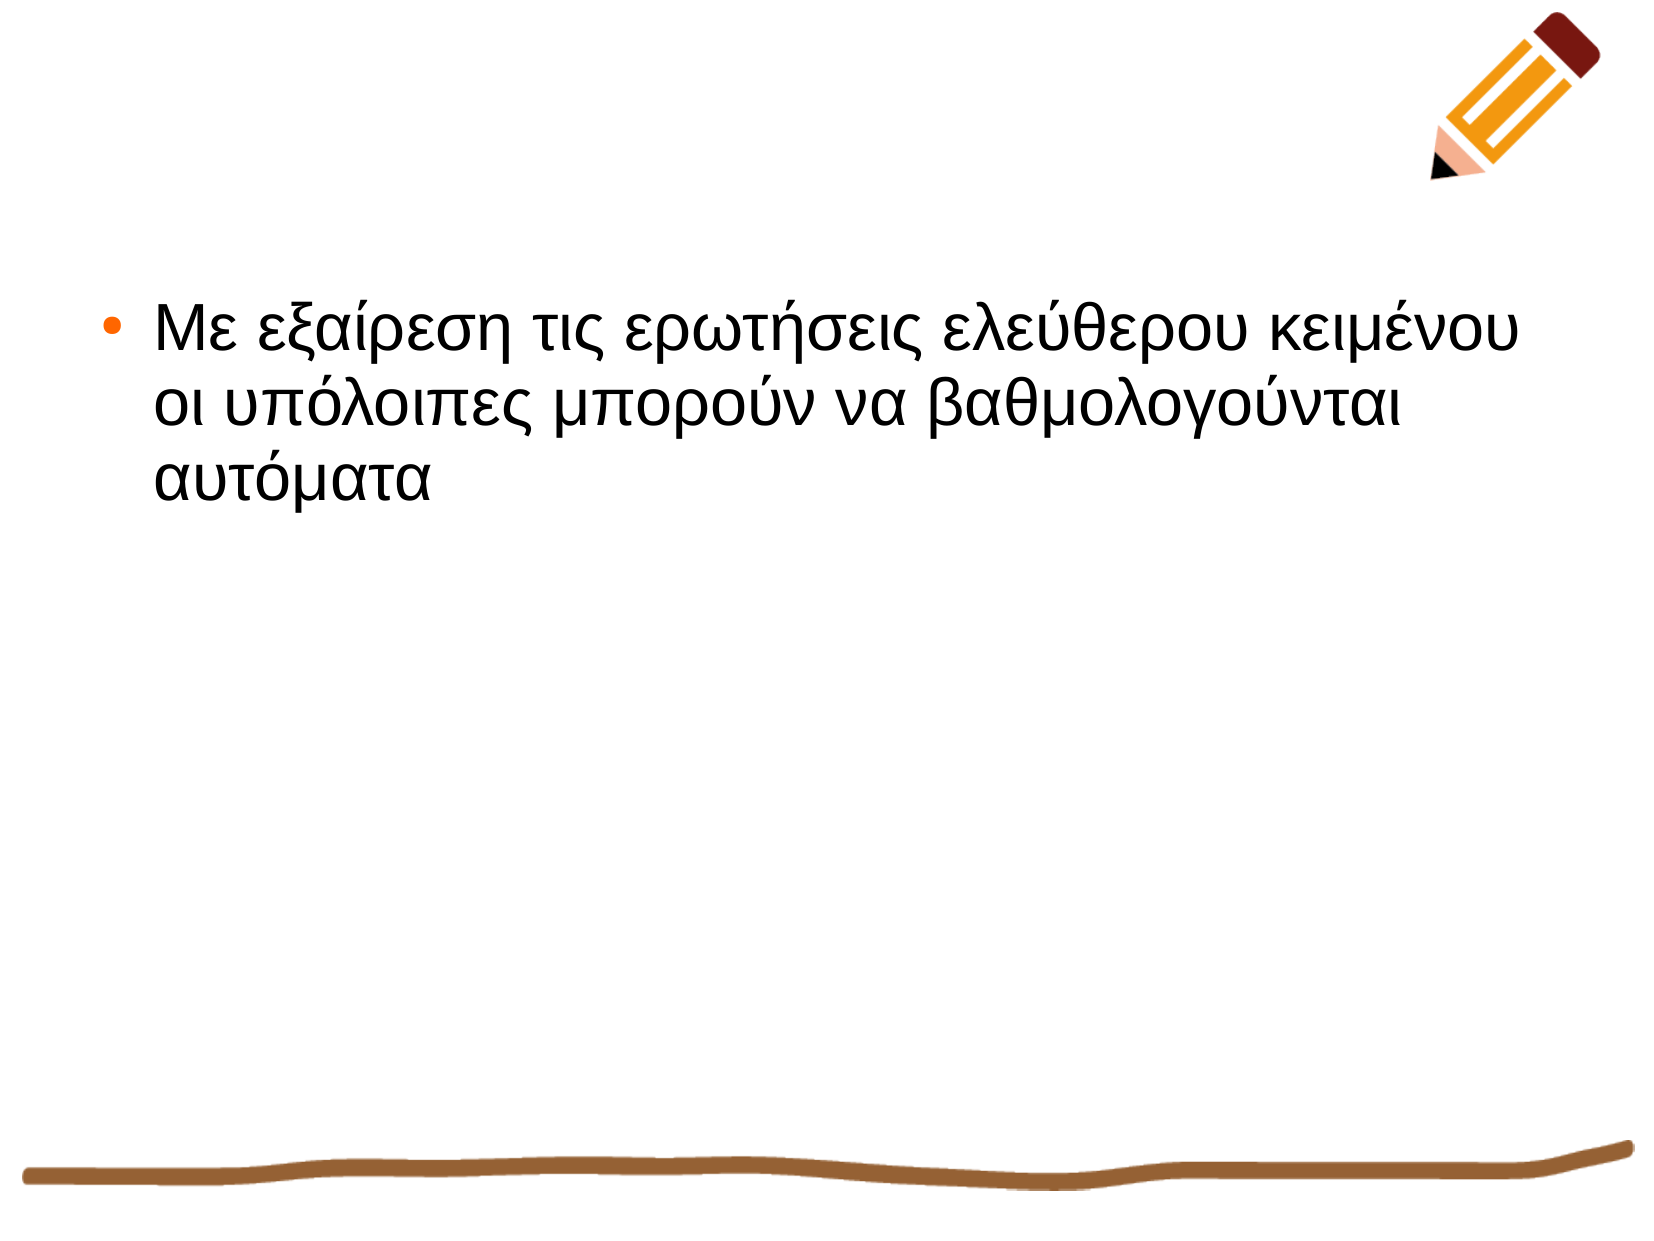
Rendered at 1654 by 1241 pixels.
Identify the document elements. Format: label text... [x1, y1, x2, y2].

list Με εξαίρεση τις ερωτήσεις ελεύθερου κειμένου οι υπόλοιπες μπορούν να βαθμολογούνται αυτόματα [82, 290, 1571, 1122]
picture [1430, 12, 1601, 181]
picture [22, 1140, 1635, 1191]
